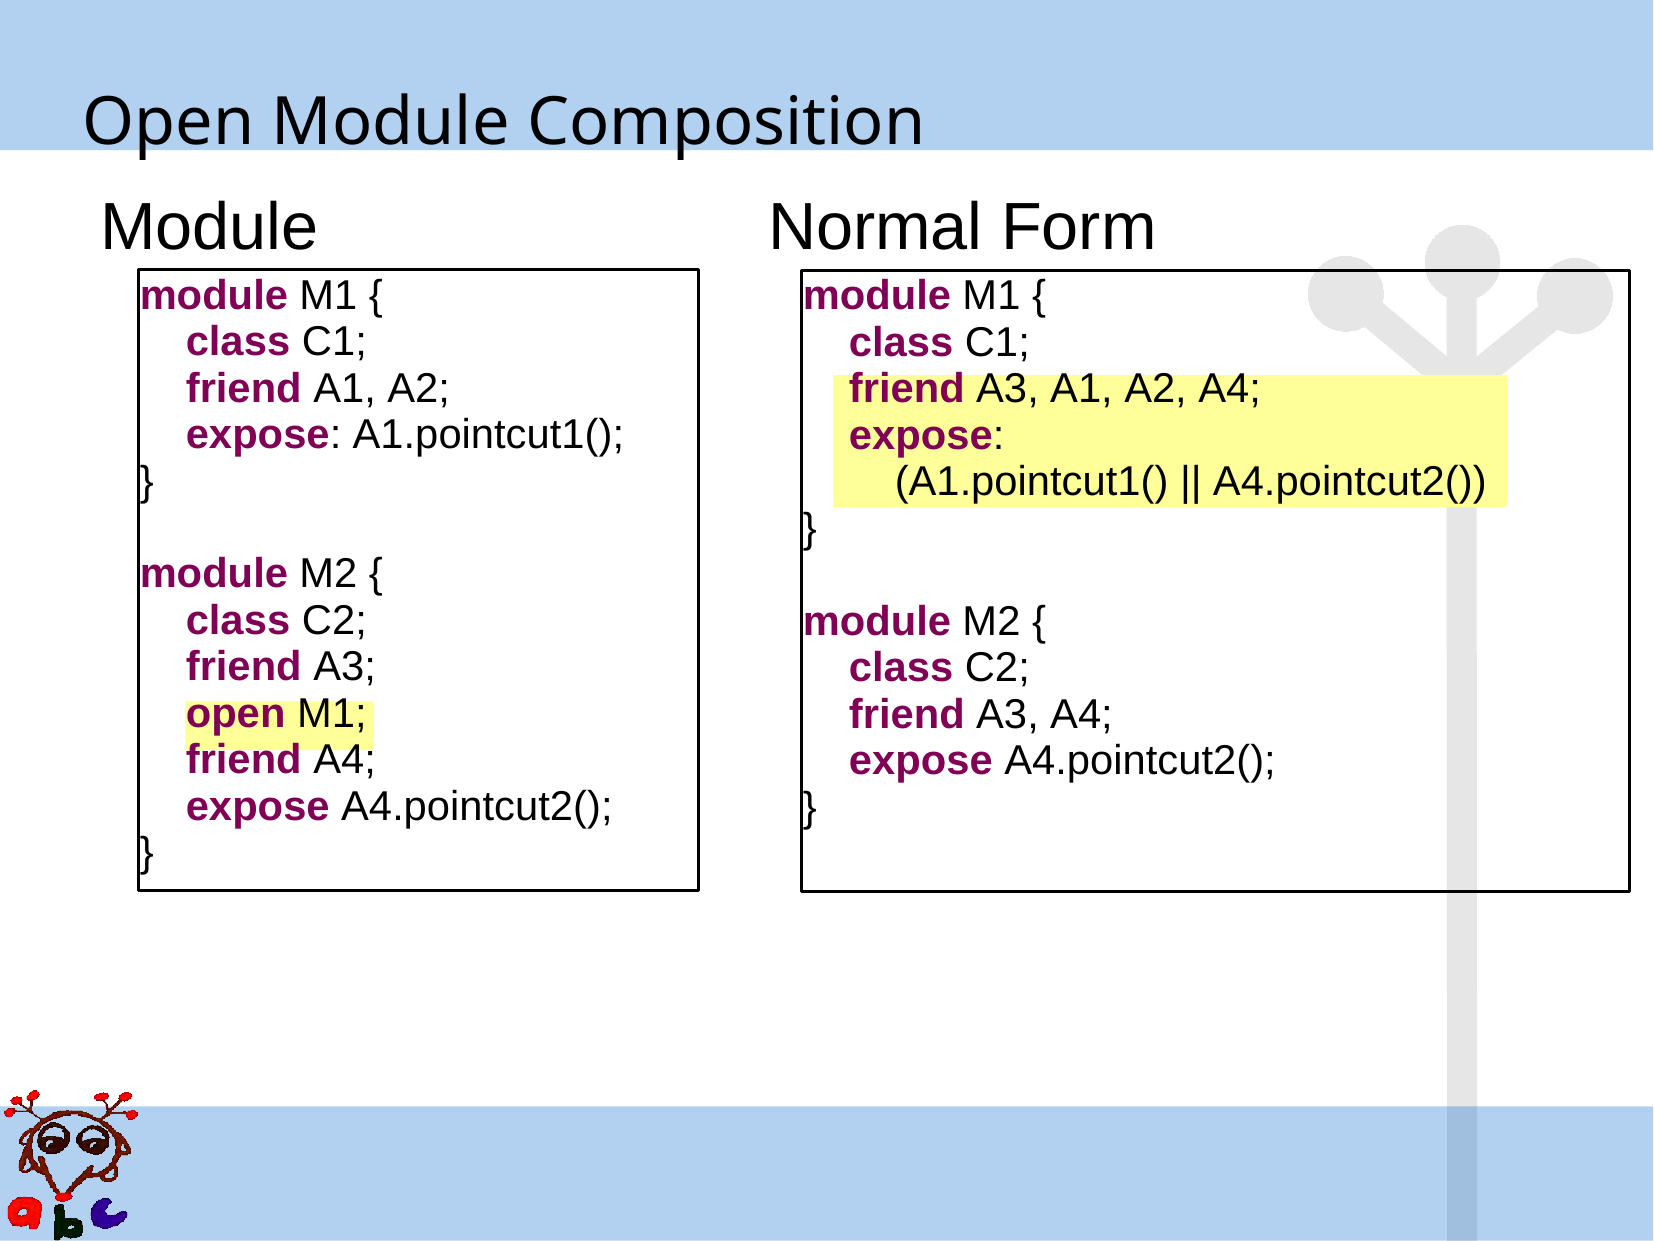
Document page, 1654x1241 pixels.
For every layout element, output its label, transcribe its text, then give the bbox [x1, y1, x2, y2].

text_box module M1 { class C1; friend A1, A2; expose: A1.pointcut1(); } module M2 { class C2; friend A3; open M1; friend A4; expose A4.pointcut2(); } [138, 269, 699, 891]
title Open Module Composition [82, 49, 1576, 188]
list Normal Form [750, 189, 1477, 265]
text_box module M1 { class C1; friend A3, A1, A2, A4; expose: (A1.pointcut1() || A4.pointcut2()) } module M2 { class C2; friend A3, A4; expose A4.pointcut2(); } [801, 270, 1630, 892]
list Module [82, 189, 750, 265]
picture [0, 1088, 139, 1241]
